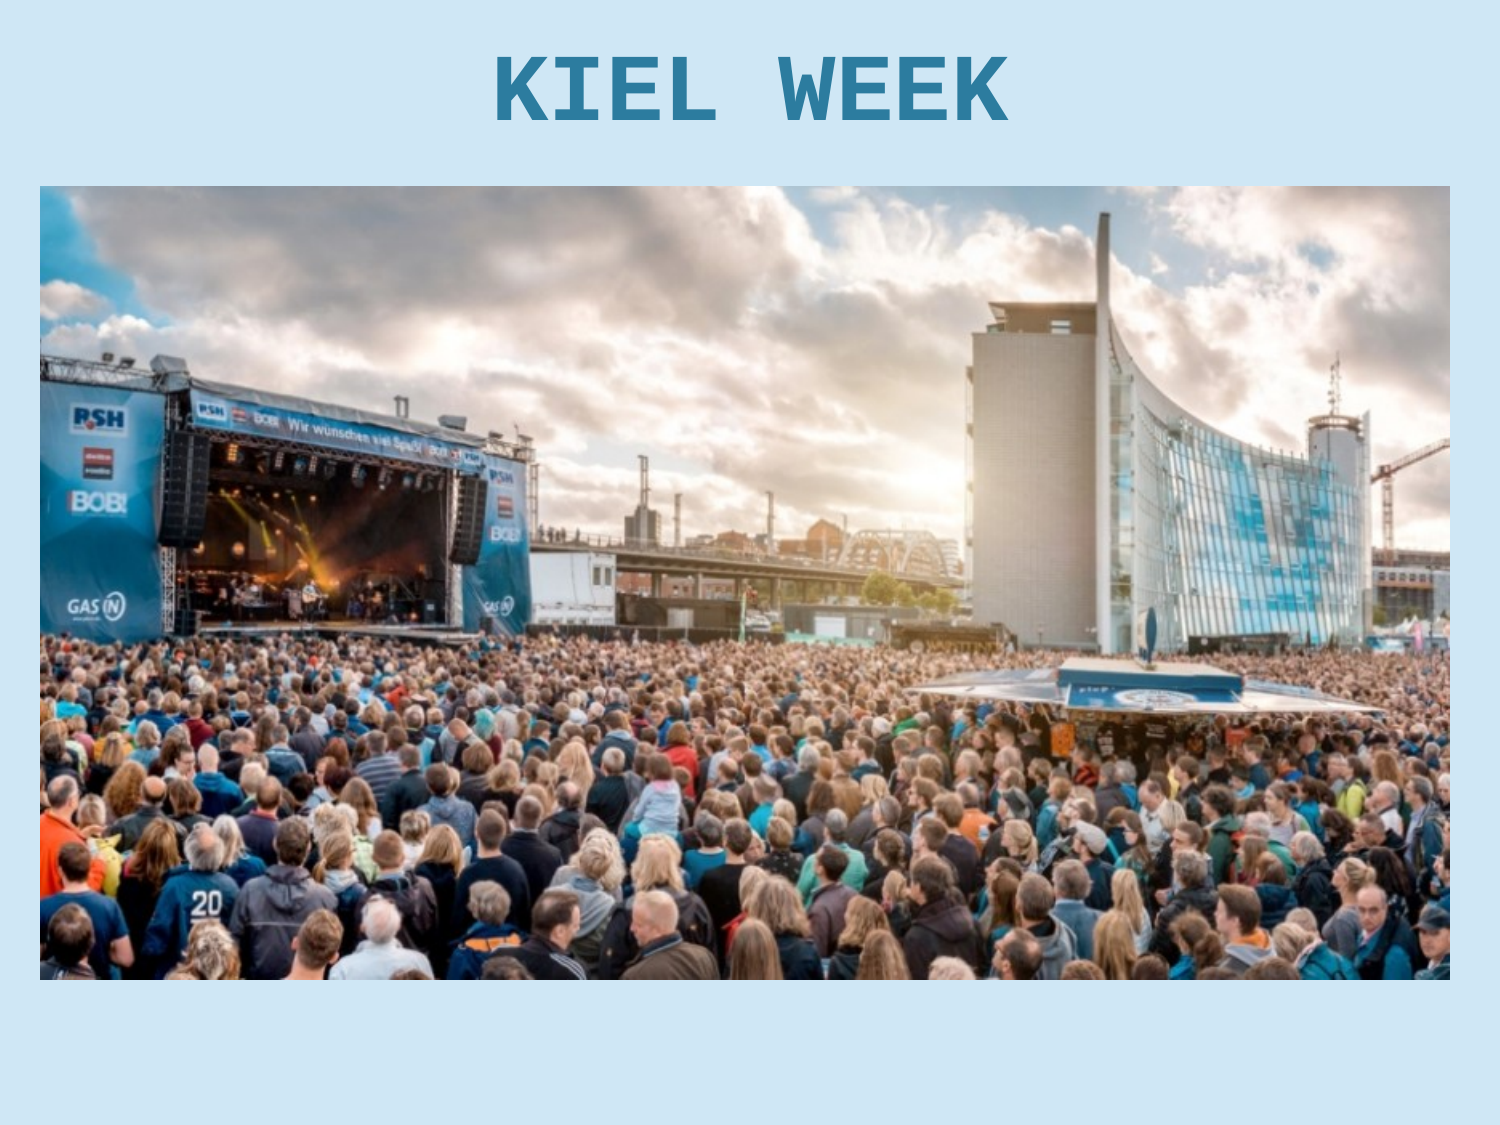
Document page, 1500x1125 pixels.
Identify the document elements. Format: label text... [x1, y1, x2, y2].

picture [1334, 974, 1343, 980]
picture [40, 186, 1450, 980]
title KIEL WEEK [90, 17, 1410, 167]
